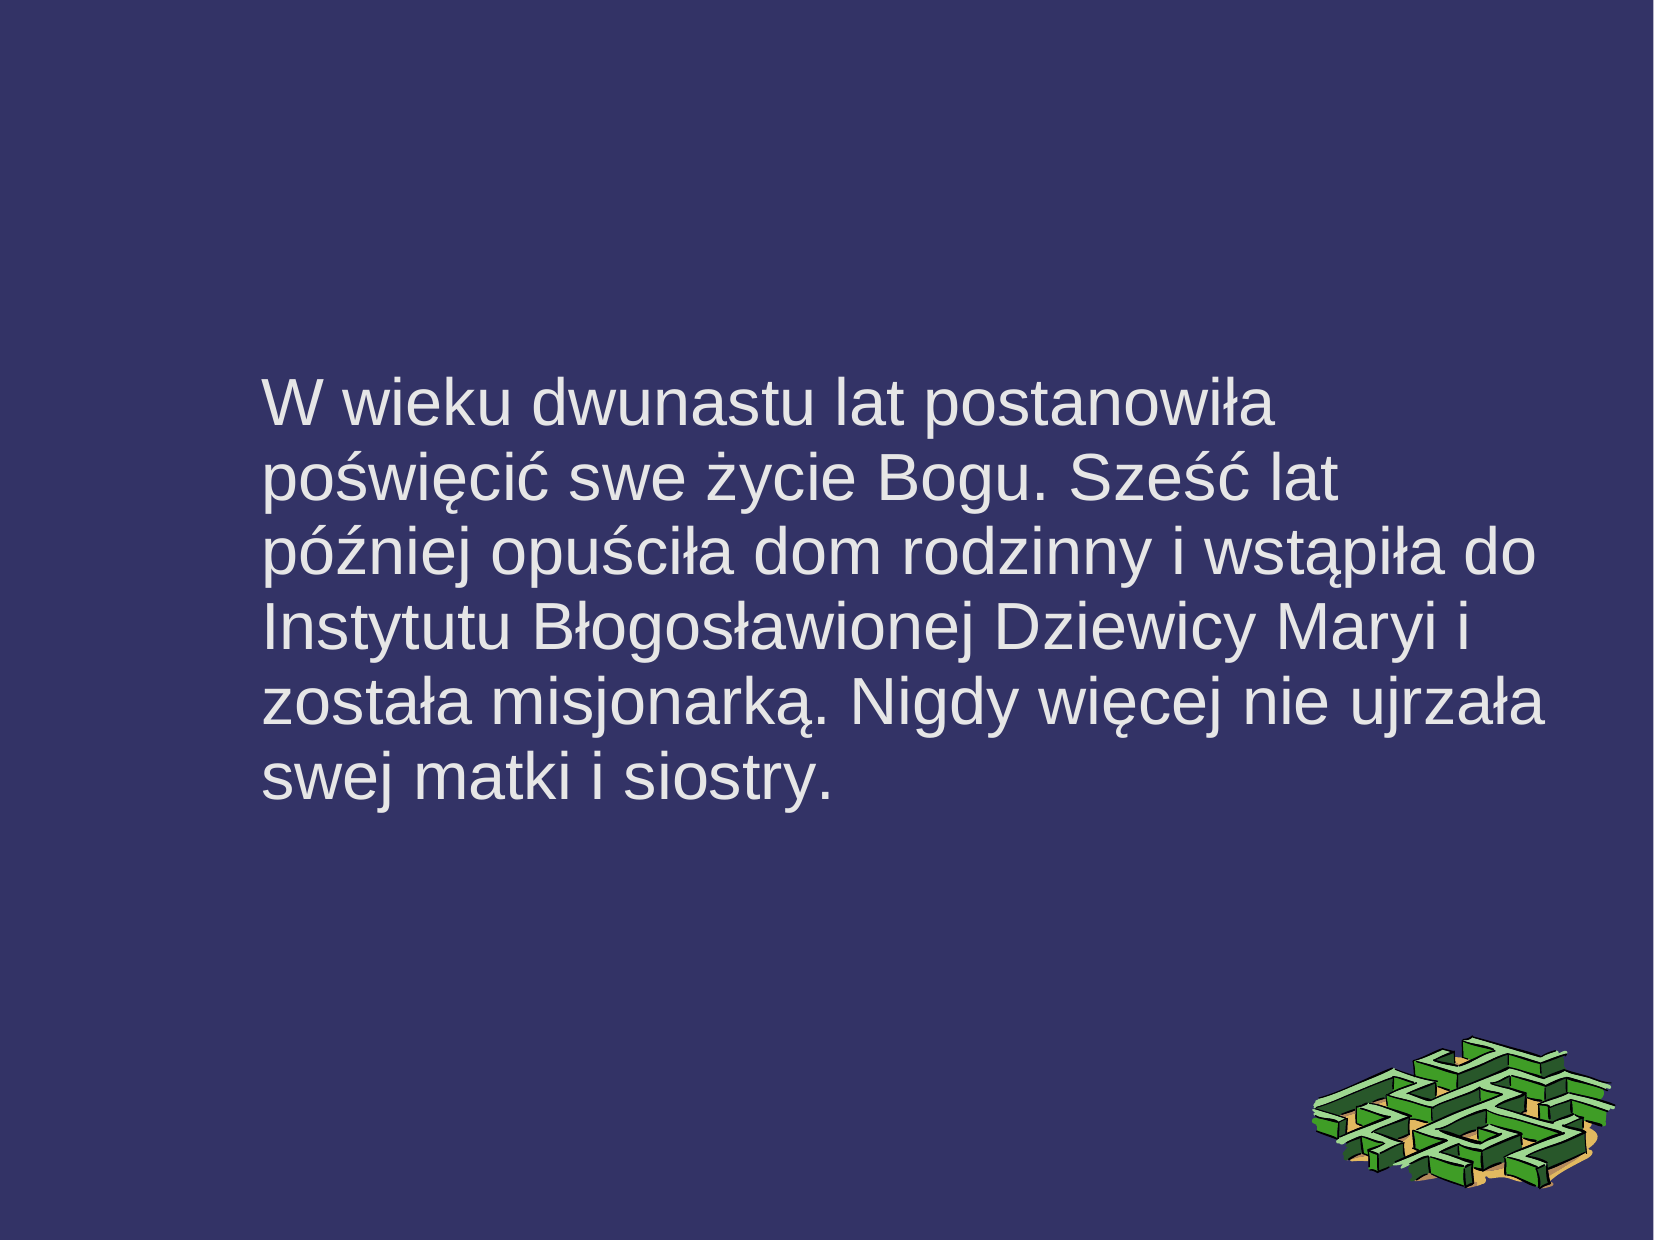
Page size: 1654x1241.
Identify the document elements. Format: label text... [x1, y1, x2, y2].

list W wieku dwunastu lat postanowiła poświęcić swe życie Bogu. Sześć lat później opuściła dom rodzinny i wstąpiła do Instytutu Błogosławionej Dziewicy Maryi i została misjonarką. Nigdy więcej nie ujrzała swej matki i siostry. [178, 364, 1570, 1147]
